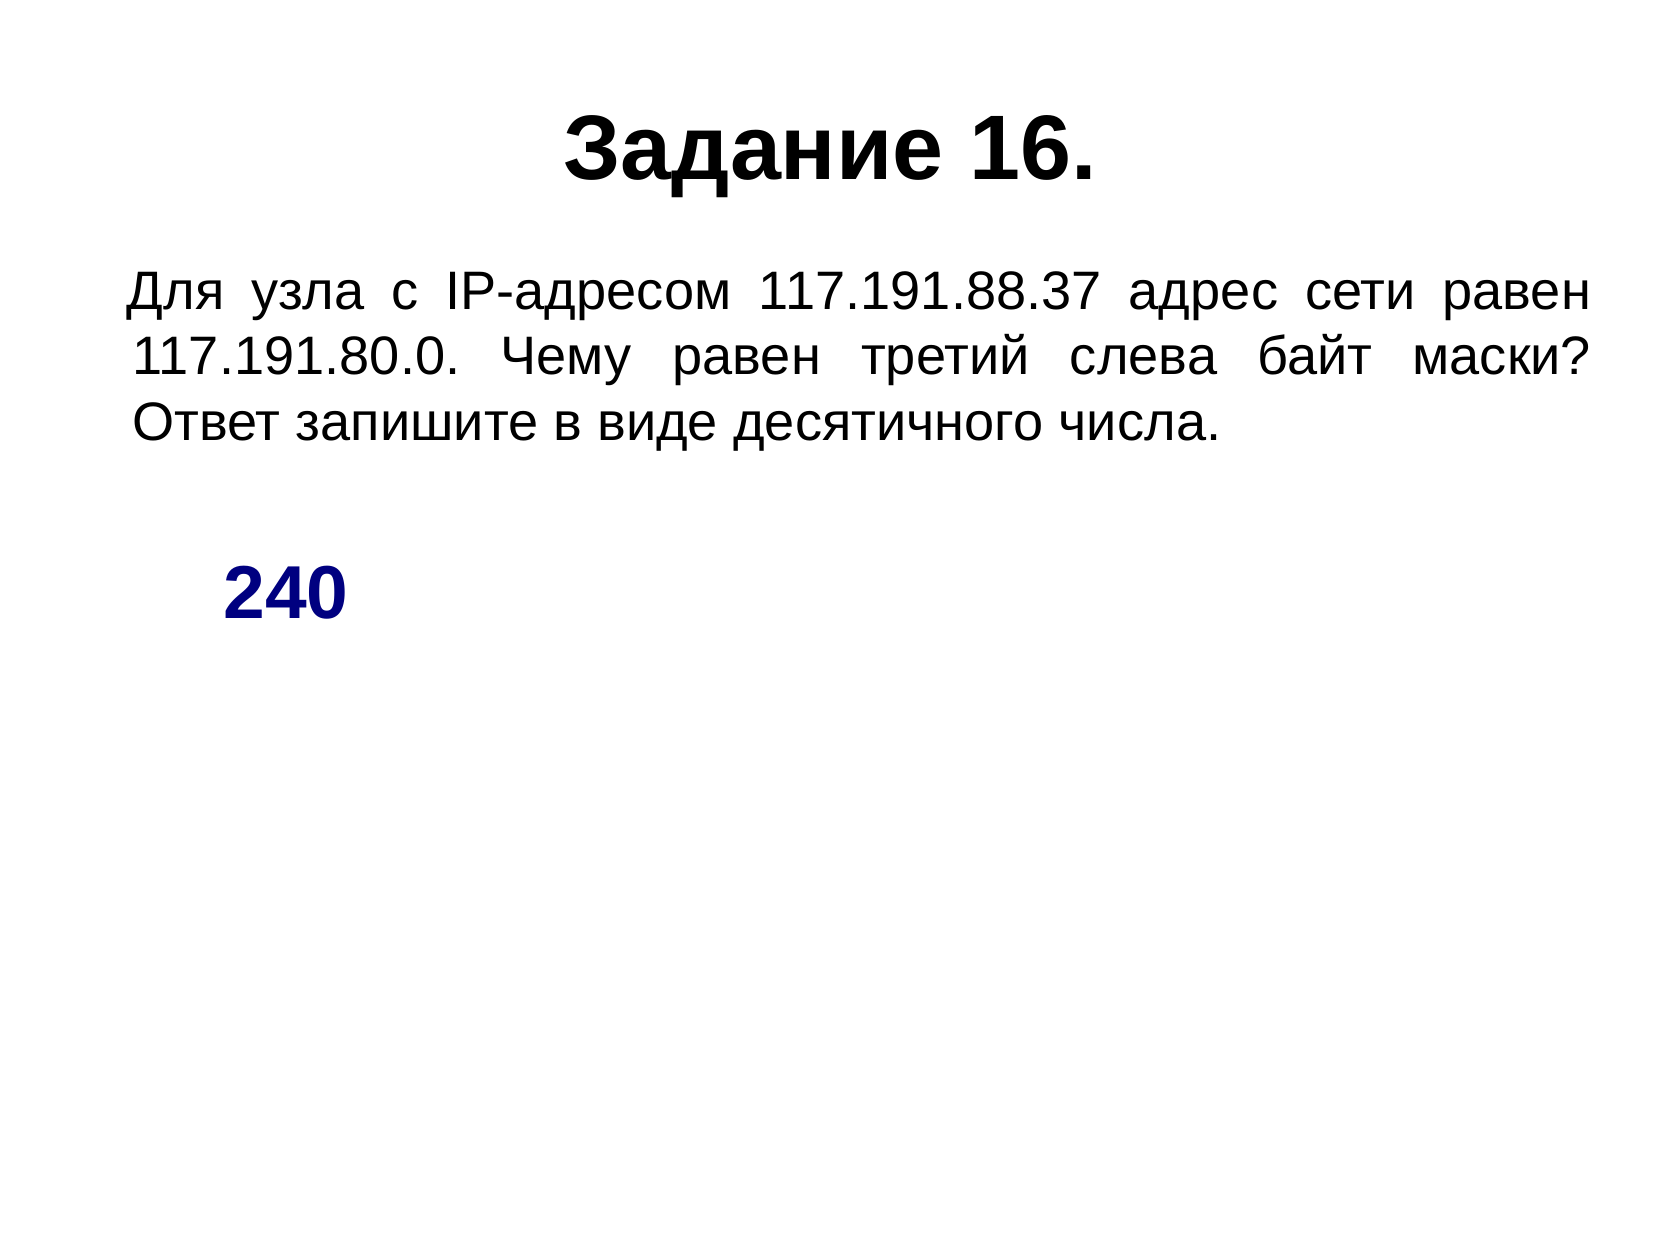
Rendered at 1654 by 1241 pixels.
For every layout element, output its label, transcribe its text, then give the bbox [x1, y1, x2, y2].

title Задание 16. [82, 68, 1571, 248]
list Для узла с IP-адресом 117.191.88.37 адрес сети равен 117.191.80.0. Чему равен третий слева байт маски? Ответ запишите в виде десятичного числа. 240 [58, 248, 1609, 1205]
